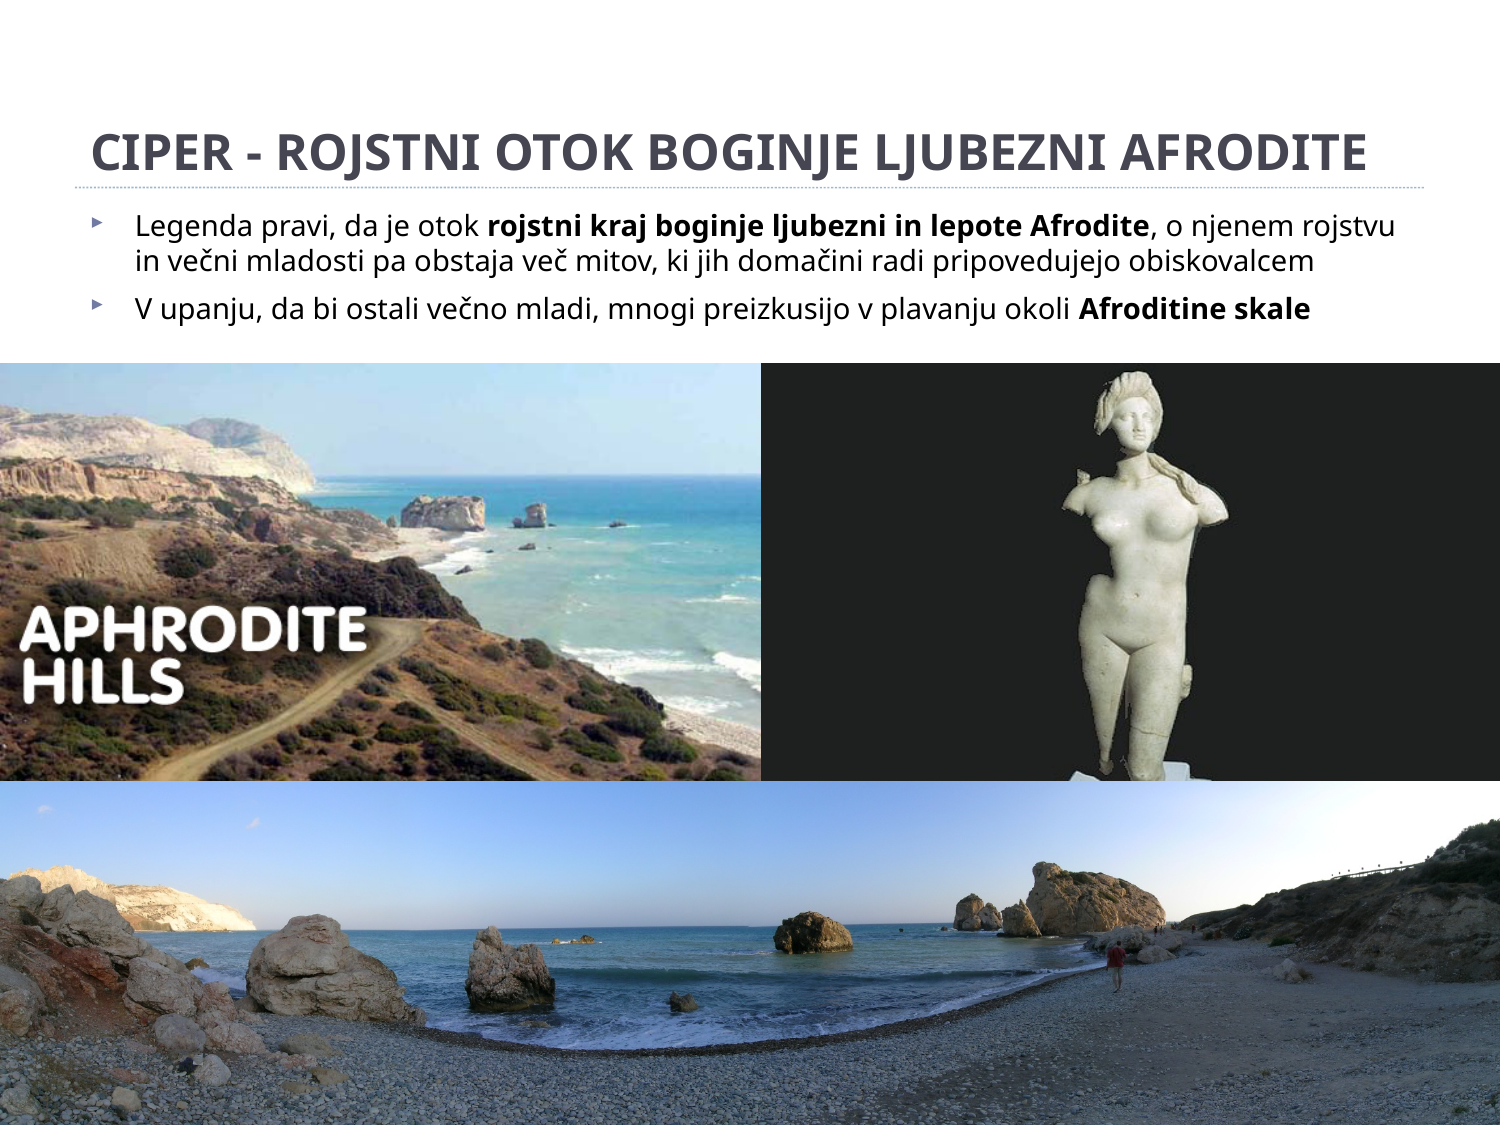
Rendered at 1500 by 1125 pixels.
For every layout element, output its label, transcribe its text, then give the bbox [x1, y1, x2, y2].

list Legenda pravi, da je otok rojstni kraj boginje ljubezni in lepote Afrodite, o njenem rojstvu in večni mladosti pa obstaja več mitov, ki jih domačini radi pripovedujejo obiskovalcem V upanju, da bi ostali večno mladi, mnogi preizkusijo v plavanju okoli Afroditine skale [75, 200, 1425, 363]
picture [0, 363, 1500, 1125]
title CIPER - ROJSTNI OTOK BOGINJE LJUBEZNI AFRODITE [75, 24, 1425, 188]
